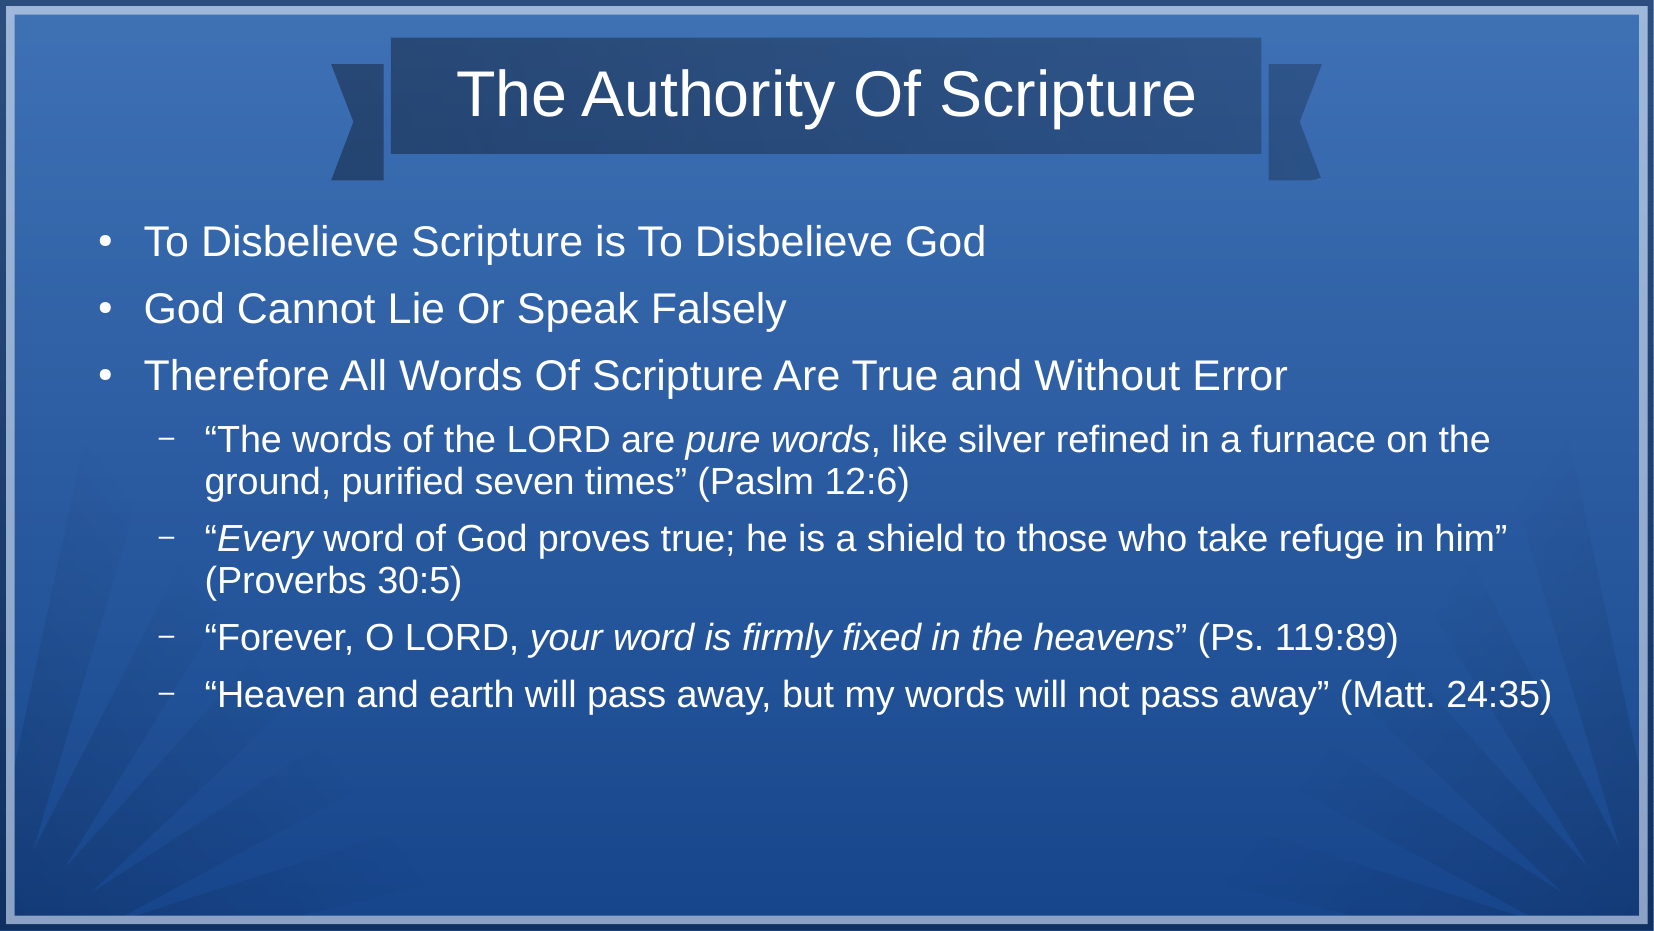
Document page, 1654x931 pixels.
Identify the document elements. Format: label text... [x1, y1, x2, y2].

list To Disbelieve Scripture is To Disbelieve God God Cannot Lie Or Speak Falsely Therefore All Words Of Scripture Are True and Without Error “The words of the Lord are pure words, like silver refined in a furnace on the ground, purified seven times” (Paslm 12:6) “Every word of God proves true; he is a shield to those who take refuge in him” (Proverbs 30:5) “Forever, O Lord, your word is firmly fixed in the heavens” (Ps. 119:89) “Heaven and earth will pass away, but my words will not pass away” (Matt. 24:35) [82, 217, 1571, 758]
title The Authority Of Scripture [389, 35, 1264, 154]
